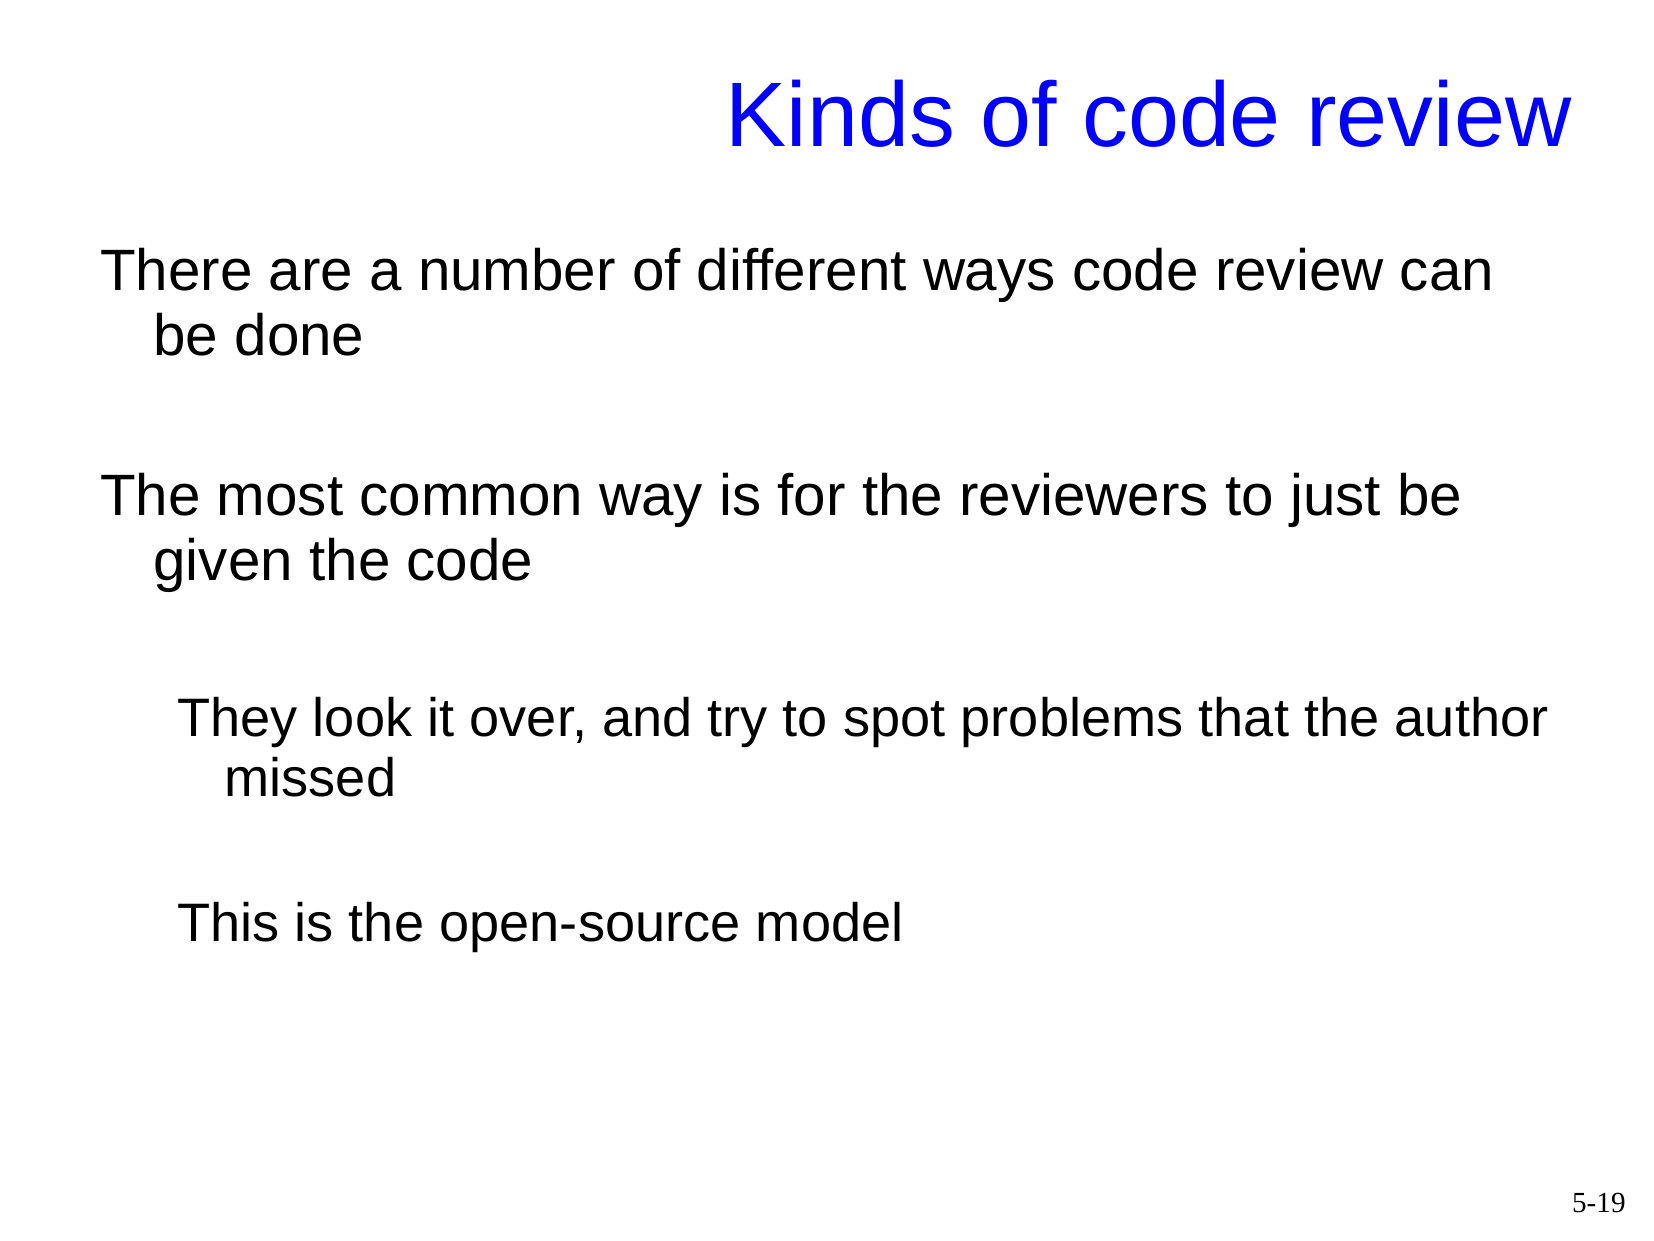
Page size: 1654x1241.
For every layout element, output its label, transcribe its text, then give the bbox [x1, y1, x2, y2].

title Kinds of code review [84, 18, 1573, 211]
list There are a number of different ways code review can be done The most common way is for the reviewers to just be given the code They look it over, and try to spot problems that the author missed This is the open-source model [82, 237, 1571, 1156]
